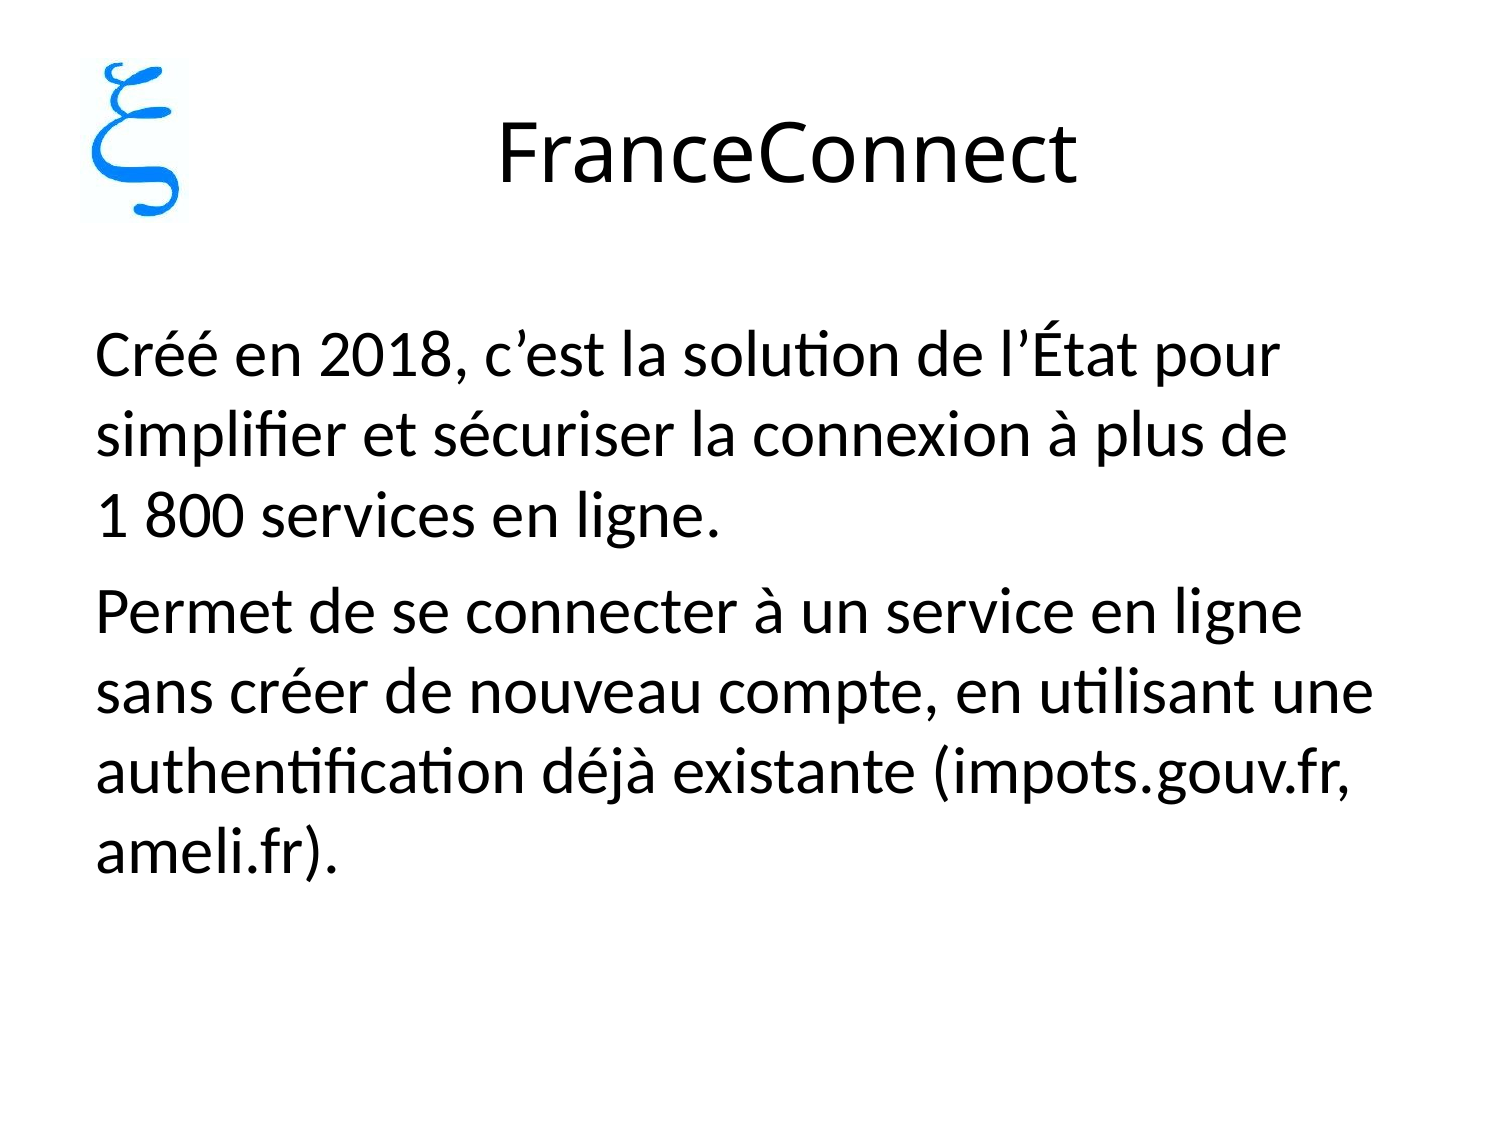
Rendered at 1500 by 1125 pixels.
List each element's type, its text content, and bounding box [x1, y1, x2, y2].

picture [80, 58, 189, 223]
title FranceConnect [75, 19, 1426, 279]
list Créé en 2018, c’est la solution de l’État pour simplifier et sécuriser la connexion à plus de 1 800 services en ligne. Permet de se connecter à un service en ligne sans créer de nouveau compte, en utilisant une authentification déjà existante (impots.gouv.fr, ameli.fr). [80, 302, 1431, 1047]
